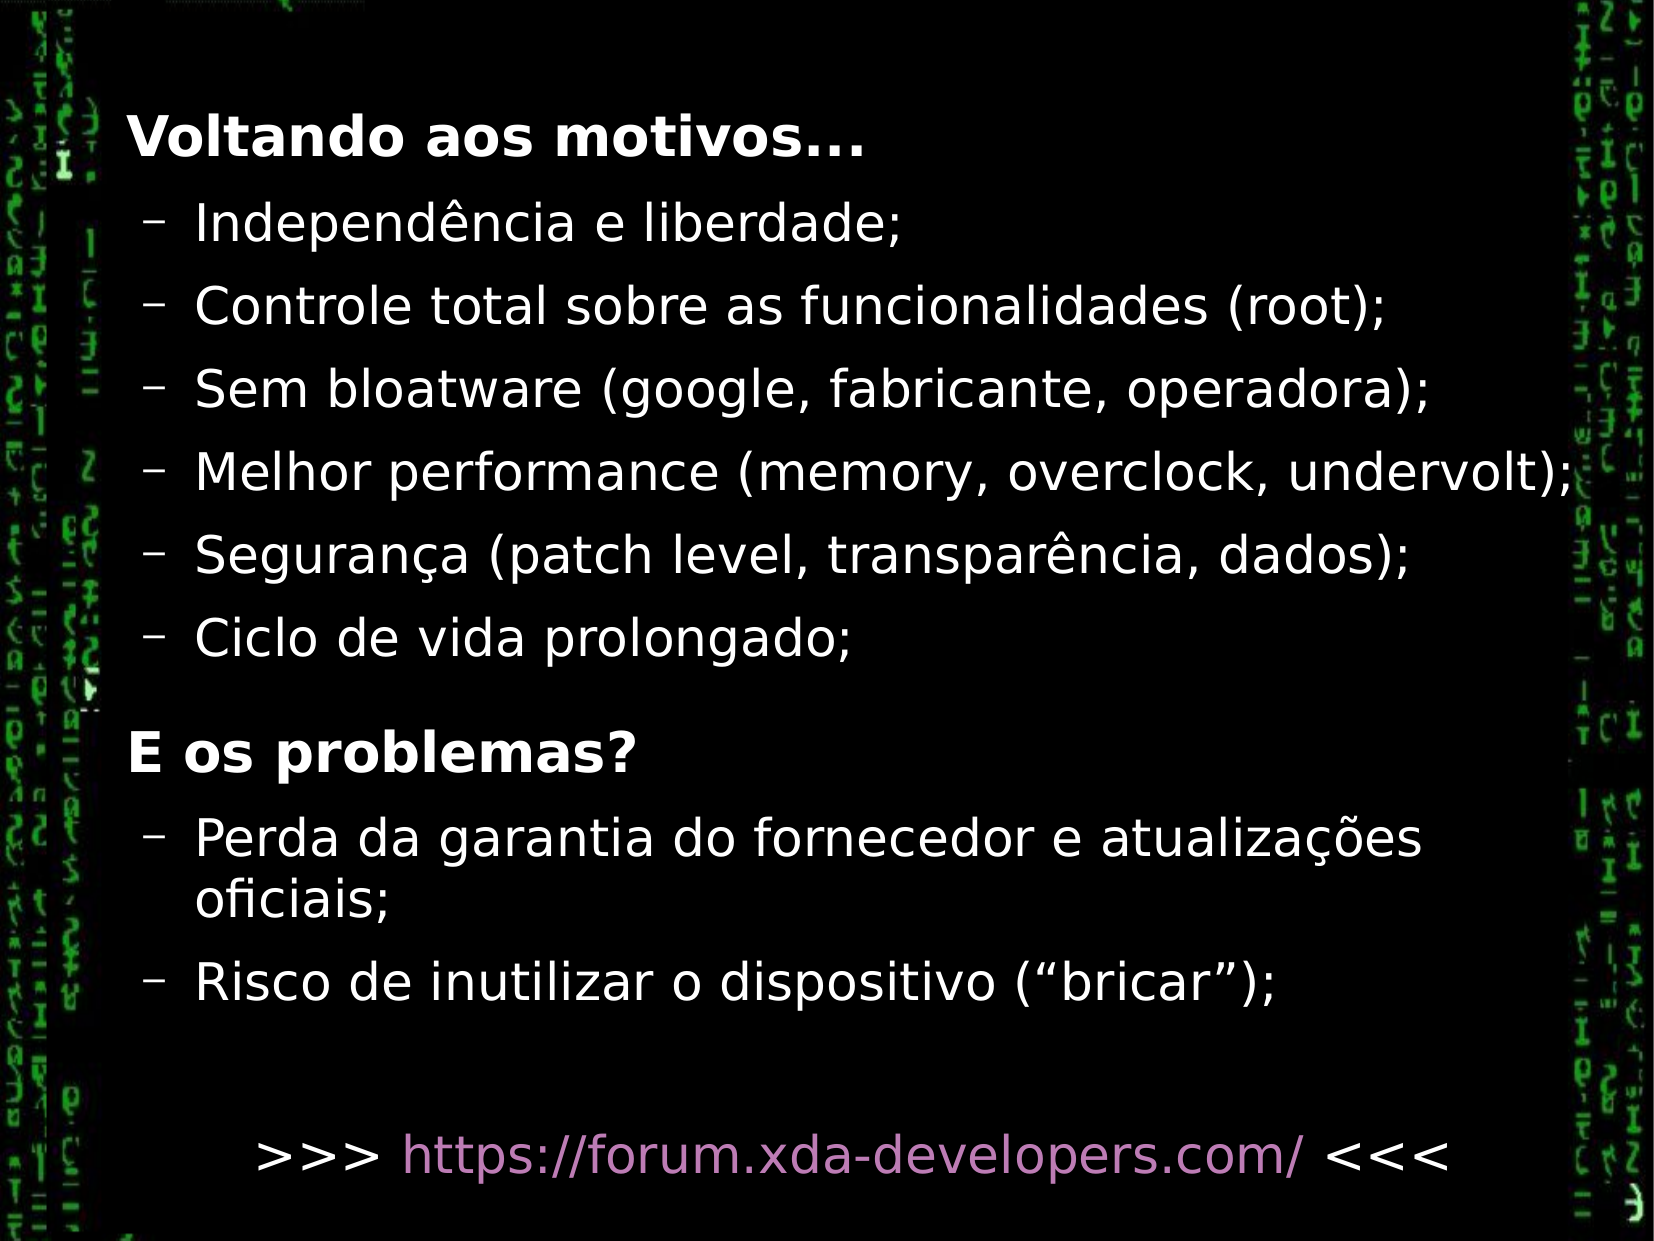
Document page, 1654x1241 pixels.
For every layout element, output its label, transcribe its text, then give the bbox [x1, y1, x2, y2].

picture [0, 0, 1654, 1241]
list Voltando aos motivos... Independência e liberdade; Controle total sobre as funcionalidades (root); Sem bloatware (google, fabricante, operadora); Melhor performance (memory, overclock, undervolt); Segurança (patch level, transparência, dados); Ciclo de vida prolongado; E os problemas? Perda da garantia do fornecedor e atualizações oficiais; Risco de inutilizar o dispositivo (“bricar”); >>> https://forum.xda-developers.com/ <<< [58, 105, 1581, 1213]
